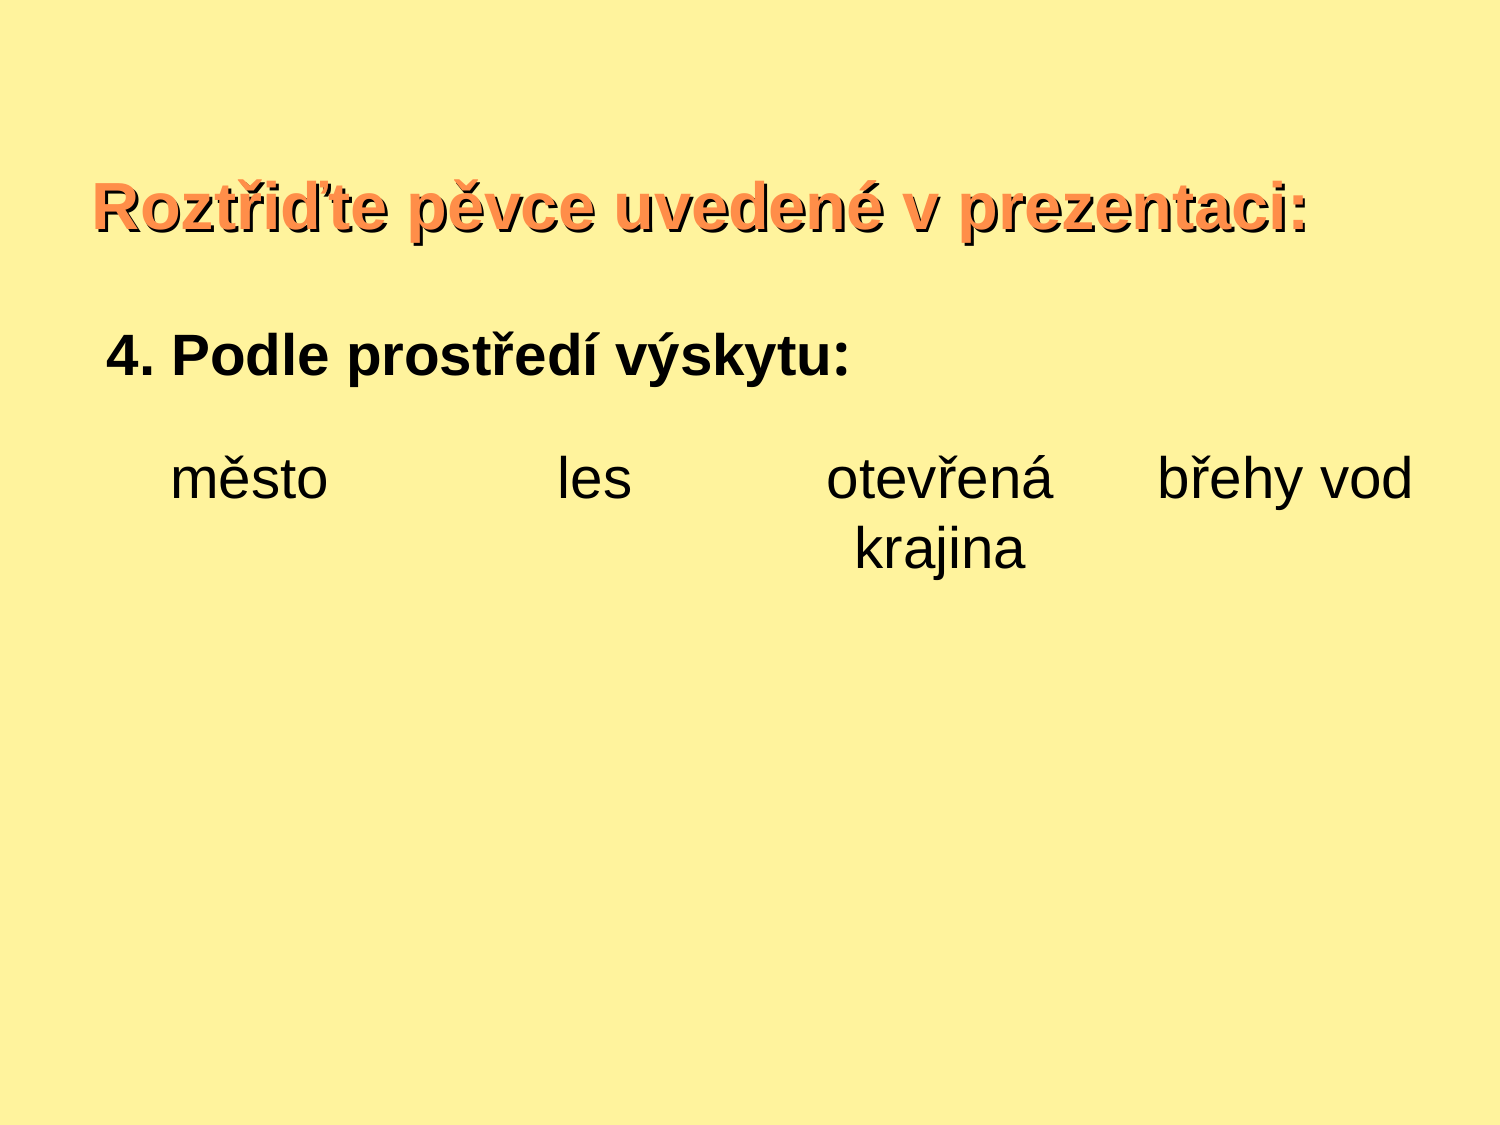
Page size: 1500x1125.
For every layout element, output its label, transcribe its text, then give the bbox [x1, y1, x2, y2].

table_cell [422, 588, 768, 921]
list 4. Podle prostředí výskytu: [76, 302, 1420, 990]
table_cell [768, 588, 1113, 921]
table_cell [77, 588, 422, 921]
table_header otevřená krajina [768, 433, 1113, 588]
table_cell [1113, 588, 1459, 921]
table_header les [422, 433, 768, 588]
table_header město [77, 433, 422, 588]
table_header břehy vod [1113, 433, 1459, 588]
title Roztřiďte pěvce uvedené v prezentaci: [76, 78, 1420, 251]
